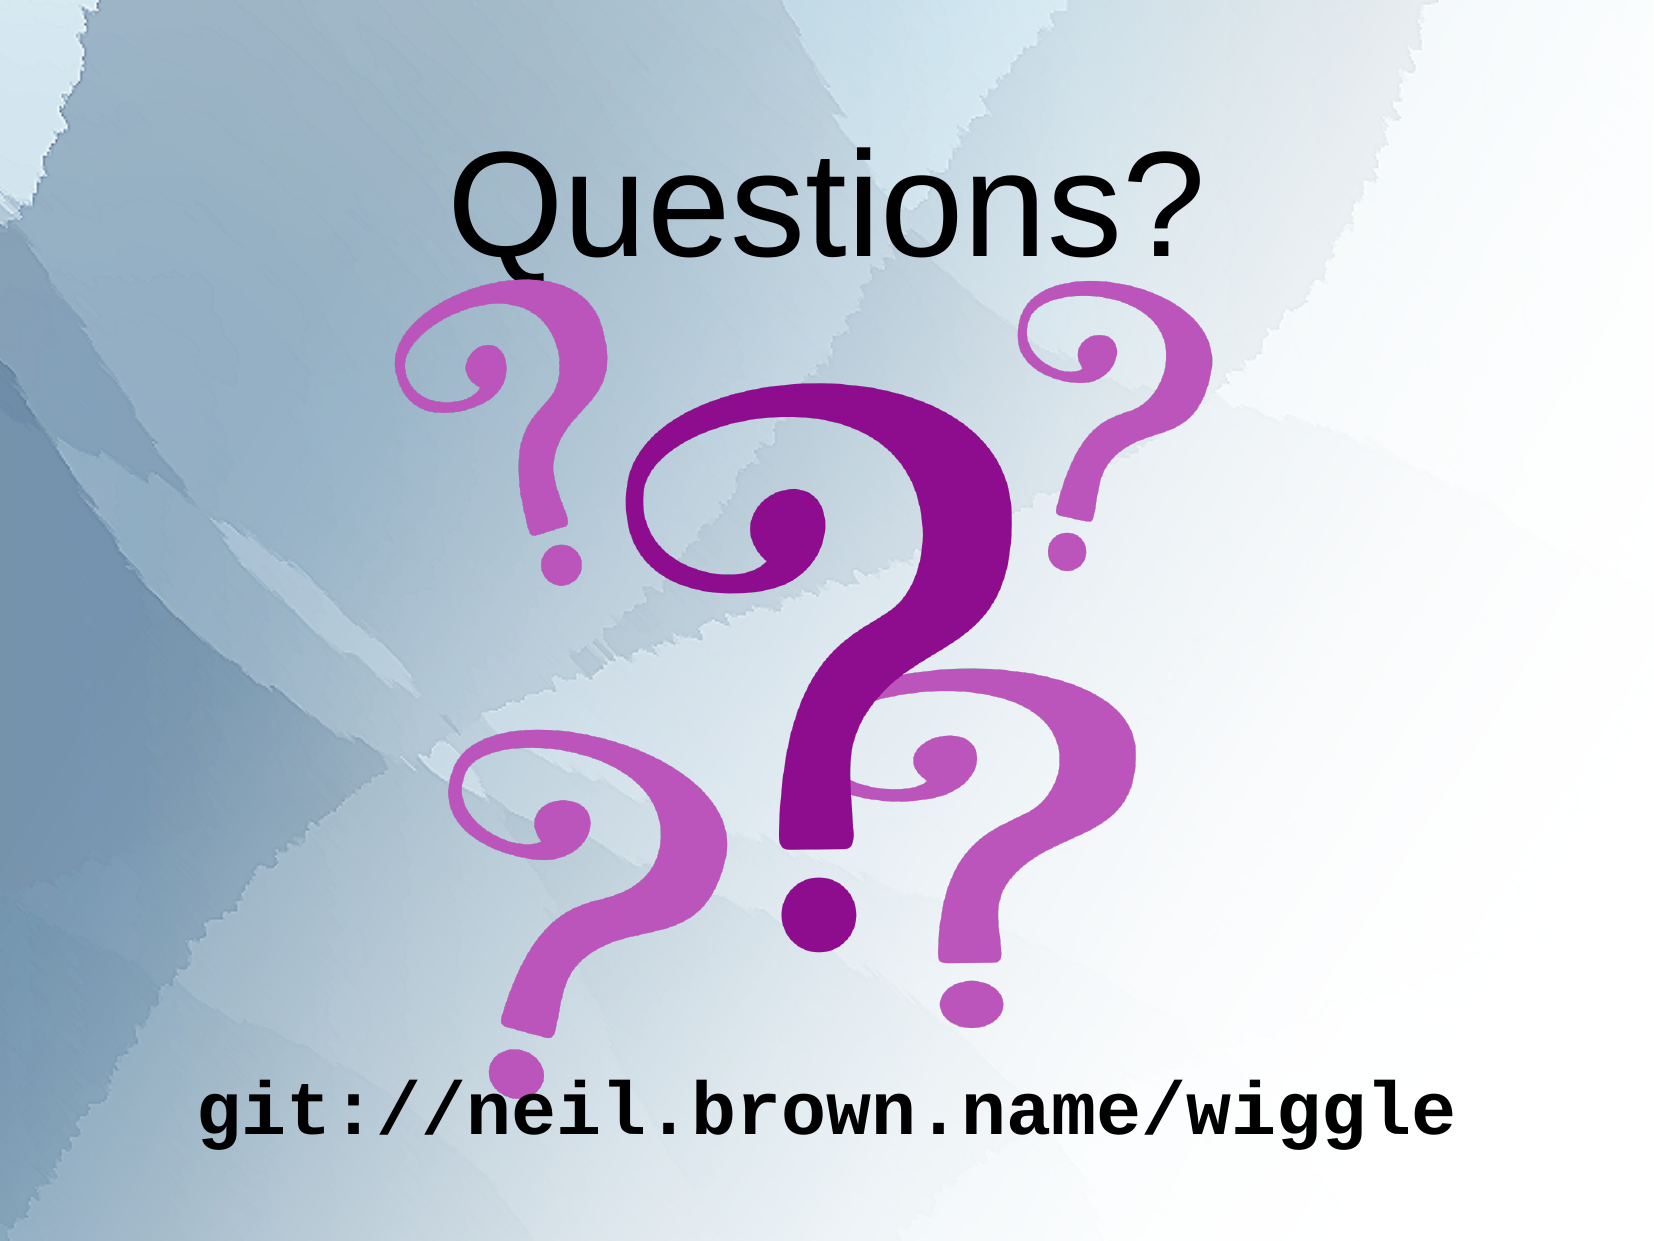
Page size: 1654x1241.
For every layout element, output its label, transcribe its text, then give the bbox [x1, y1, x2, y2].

text_box git://neil.brown.name/wiggle [159, 1065, 1495, 1165]
text_box Questions? [82, 49, 1571, 361]
picture [0, 0, 1654, 1241]
